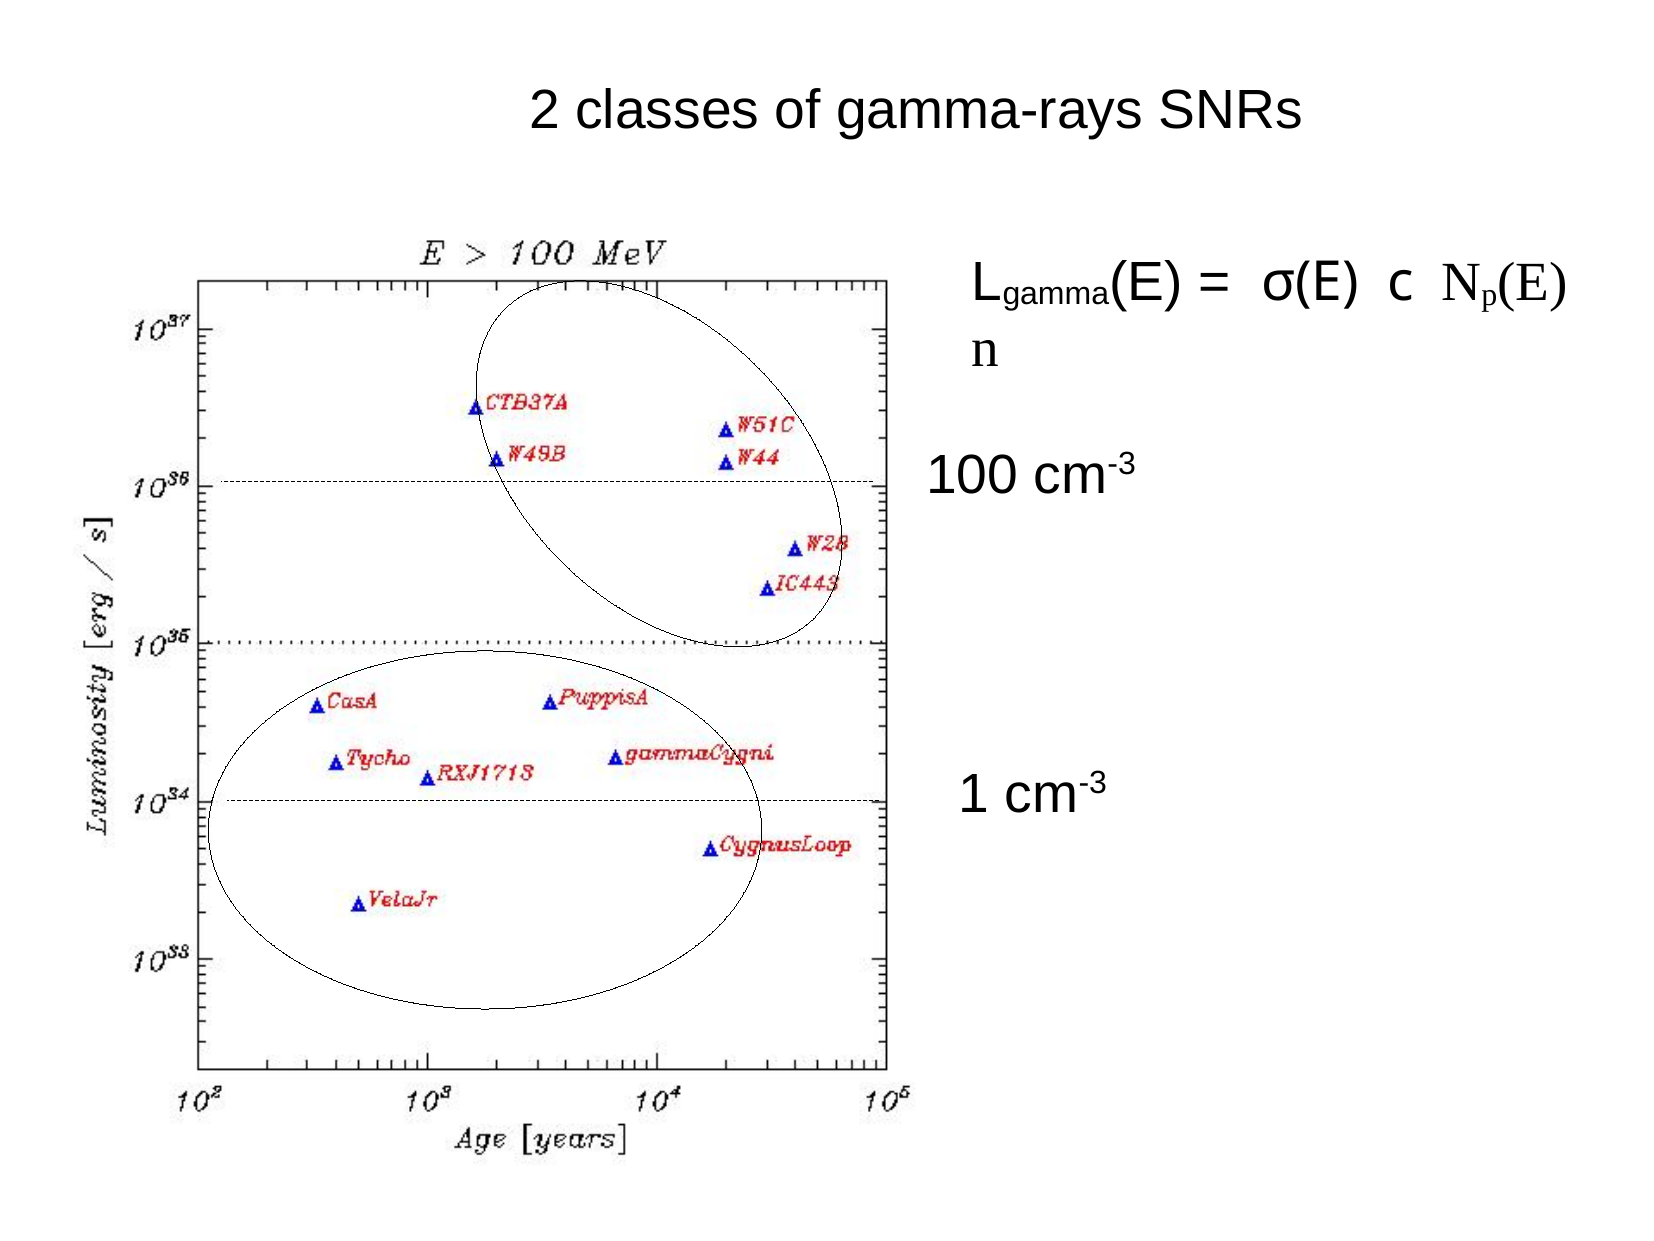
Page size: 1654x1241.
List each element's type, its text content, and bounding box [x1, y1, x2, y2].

text_box 100 cm-3 [911, 436, 1150, 516]
text_box 2 classes of gamma-rays SNRs [514, 71, 1314, 149]
text_box Lgamma(E) = σ(E) c Np(E) n [956, 234, 1634, 392]
text_box 1 cm-3 [943, 755, 1122, 835]
picture [32, 227, 936, 1181]
